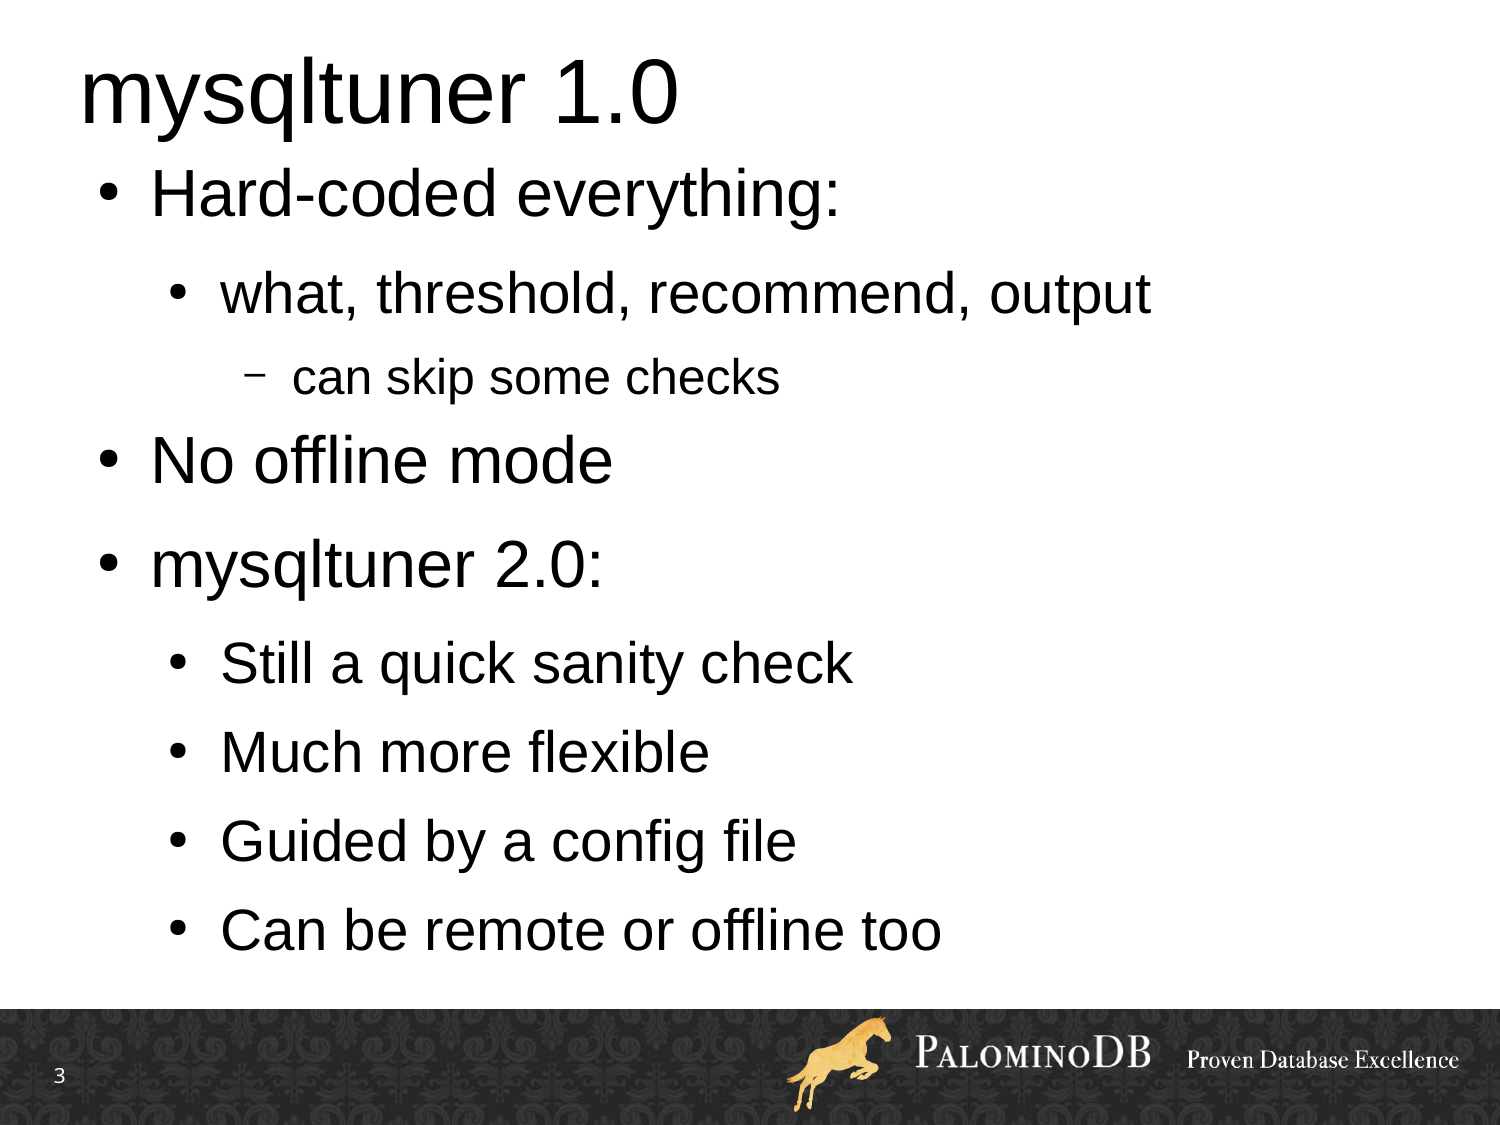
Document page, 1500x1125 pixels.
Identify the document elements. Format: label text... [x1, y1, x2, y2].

picture [0, 1009, 1500, 1125]
list Hard-coded everything: what, threshold, recommend, output can skip some checks No offline mode mysqltuner 2.0: Still a quick sanity check Much more flexible Guided by a config file Can be remote or offline too [72, 149, 1407, 1013]
title mysqltuner 1.0 [72, 29, 1407, 149]
text_box <number> [39, 1054, 76, 1090]
